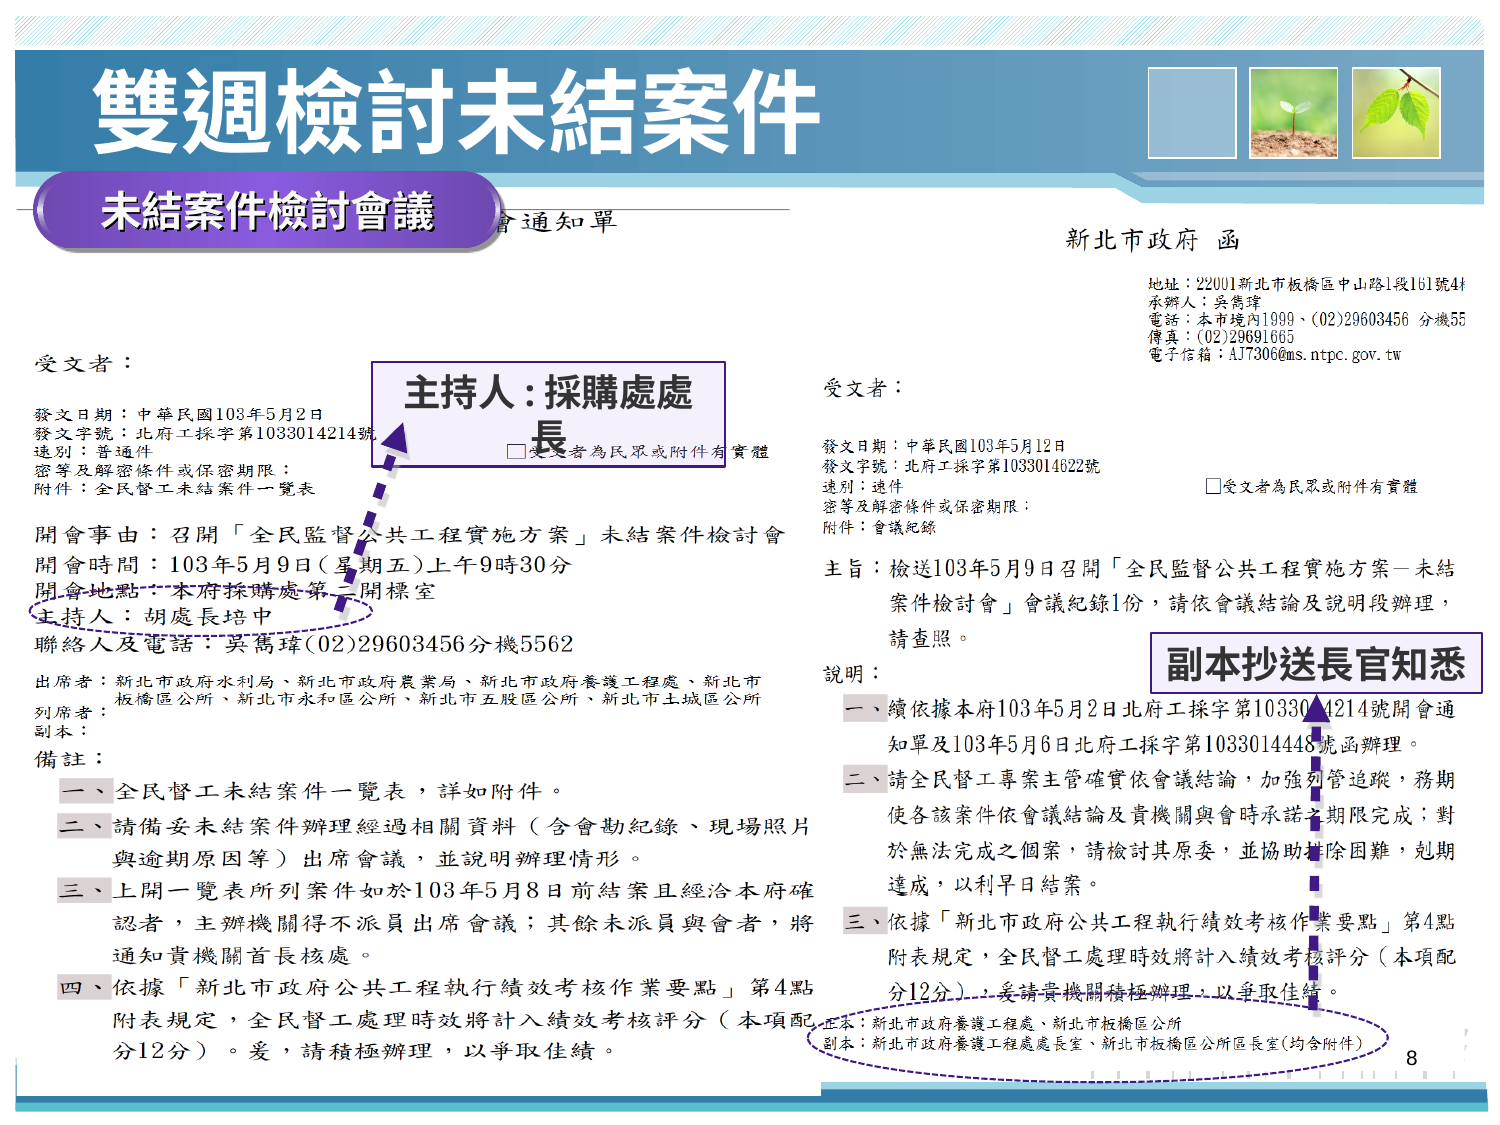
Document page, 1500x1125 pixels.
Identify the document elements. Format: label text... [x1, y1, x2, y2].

text_box 主持人:採購處處長 [371, 361, 726, 467]
text_box [32, 171, 502, 248]
picture [16, 209, 1465, 1096]
picture [1251, 69, 1337, 157]
text_box 未結案件檢討會議 [83, 176, 451, 242]
text_box 副本抄送長官知悉 [1150, 633, 1483, 694]
title 雙週檢討未結案件 [75, 39, 1138, 182]
picture [1353, 69, 1439, 157]
slide_number <編號> [1167, 1037, 1433, 1085]
